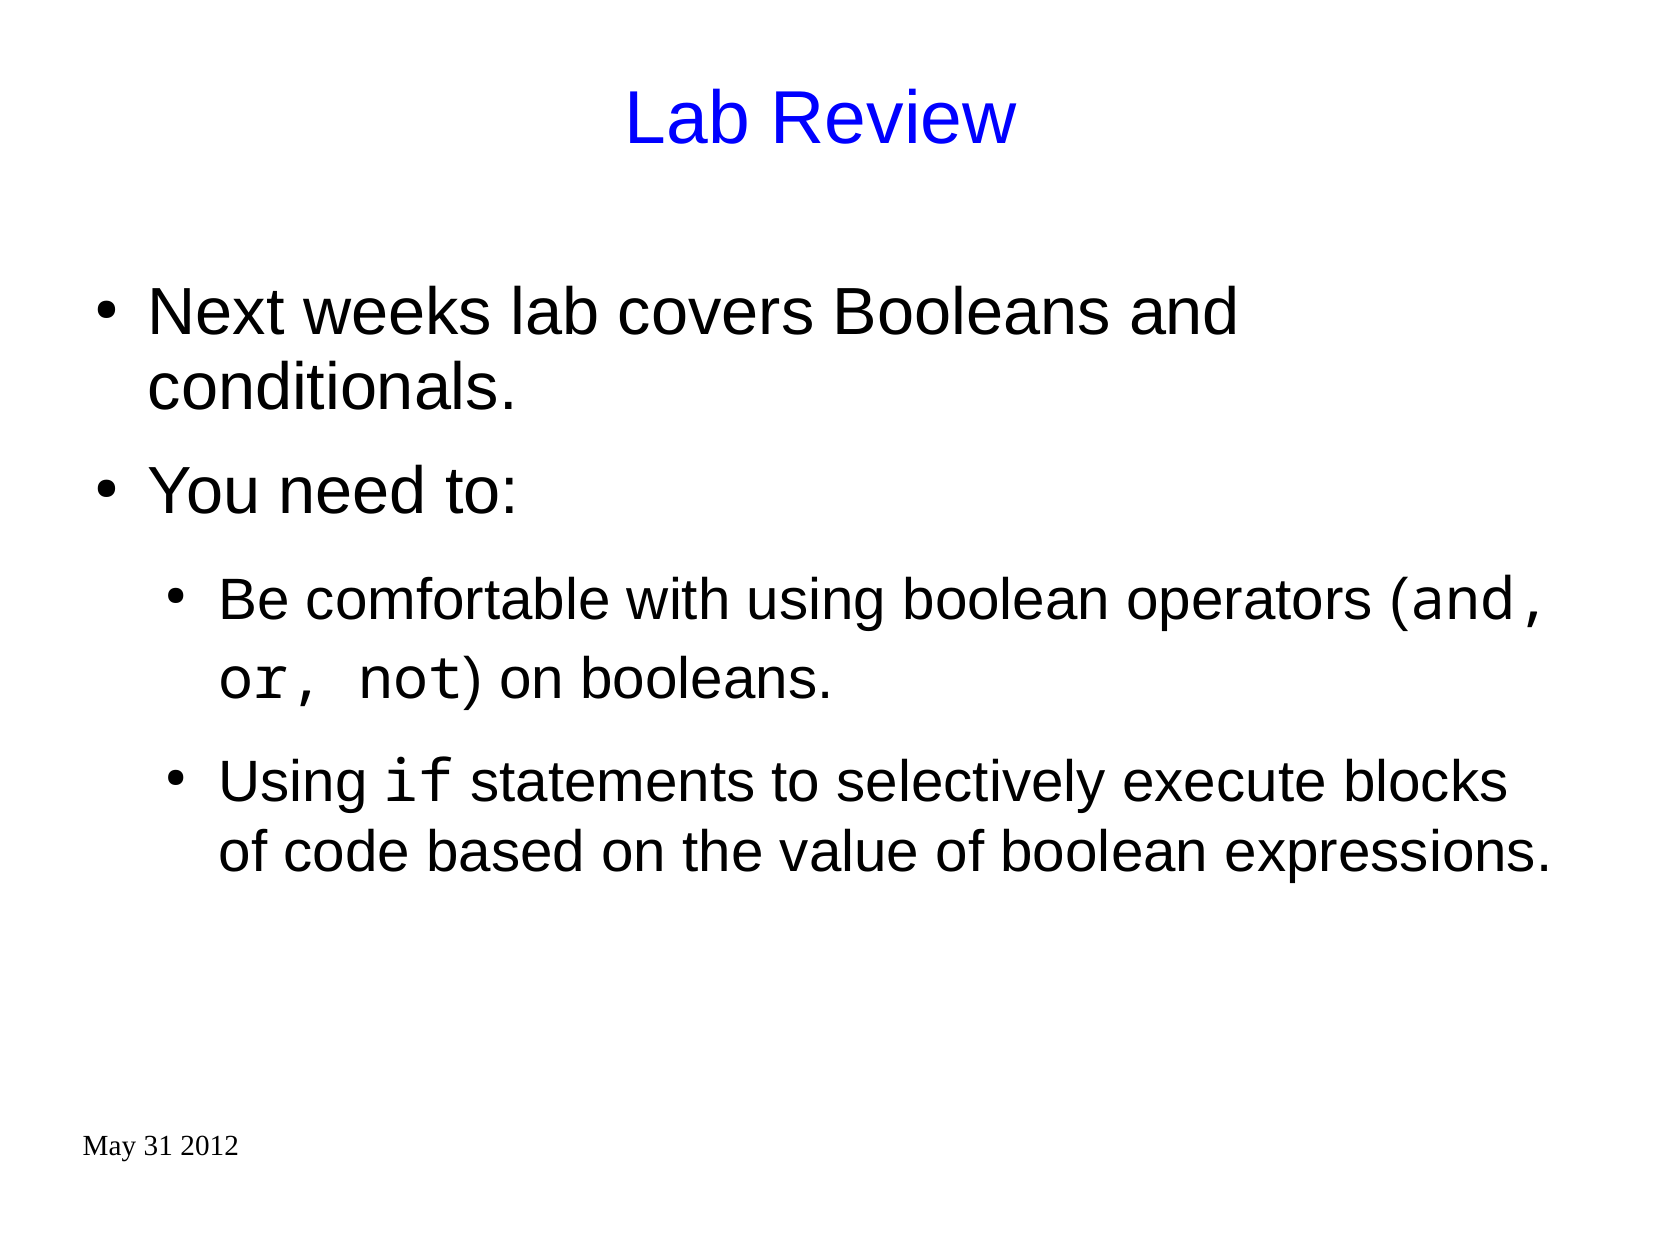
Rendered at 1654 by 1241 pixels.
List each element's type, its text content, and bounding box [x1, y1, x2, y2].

title Lab Review [76, 58, 1565, 178]
list Next weeks lab covers Booleans and conditionals. You need to: Be comfortable with using boolean operators (and, or, not) on booleans. Using if statements to selectively execute blocks of code based on the value of boolean expressions. [76, 274, 1565, 1093]
